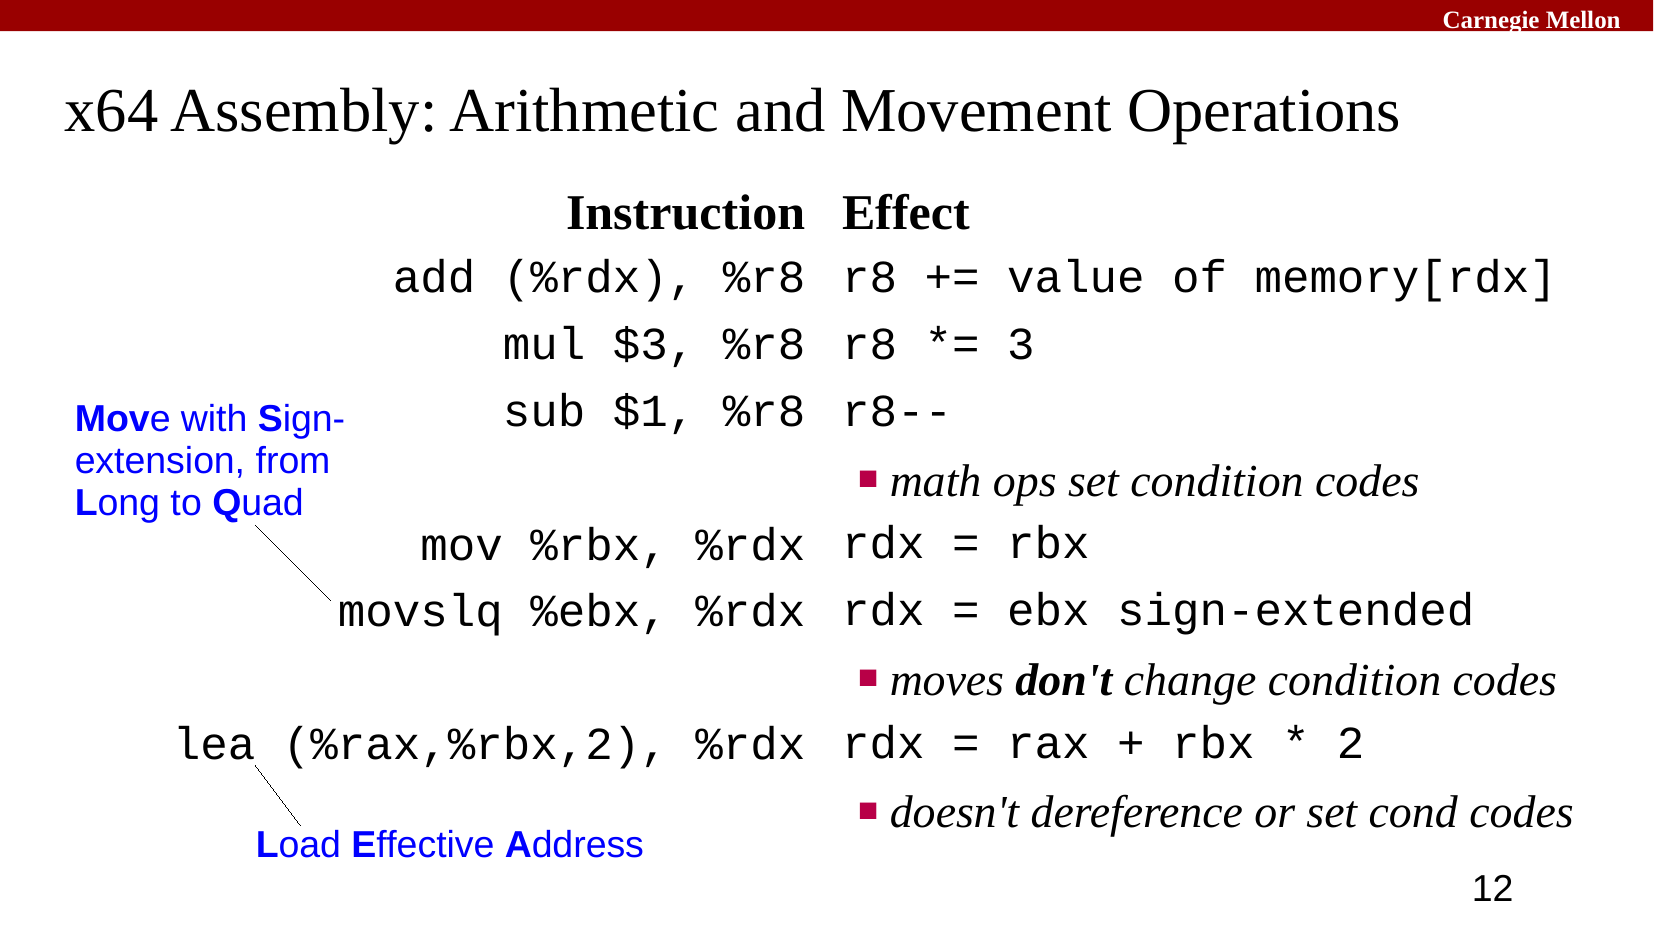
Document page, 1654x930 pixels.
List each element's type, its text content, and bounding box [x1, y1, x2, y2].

list Effect [842, 184, 1576, 255]
text_box Move with Sign-extension, from Long to Quad [60, 390, 376, 556]
title x64 Assembly: Arithmetic and Movement Operations [64, 58, 1576, 163]
list Instruction [71, 184, 806, 255]
list add (%rdx), %r8 mul $3, %r8 sub $1, %r8 mov %rbx, %rdx movslq %ebx, %rdx lea (%rax,%rbx,2), %rdx [71, 255, 806, 859]
text_box Load Effective Address [241, 815, 662, 873]
list r8 += value of memory[rdx] r8 *= 3 r8-- math ops set condition codes rdx = rbx rdx = ebx sign-extended moves don't change condition codes rdx = rax + rbx * 2 doesn't dereference or set cond codes [842, 255, 1576, 901]
